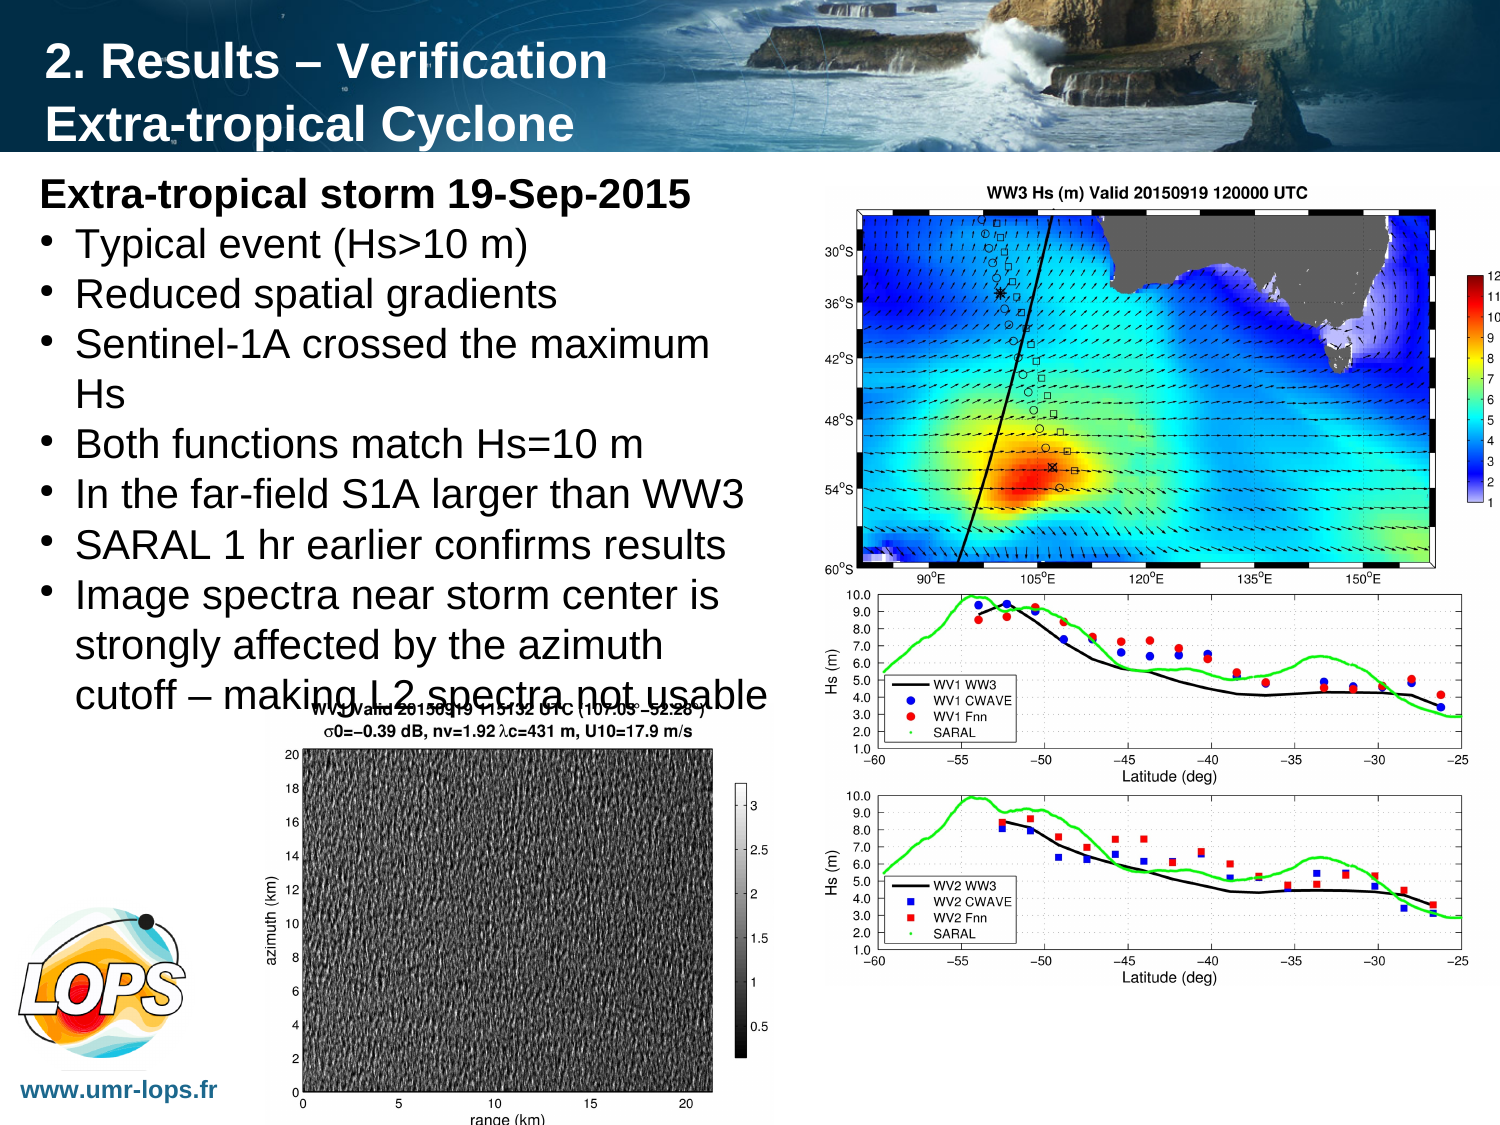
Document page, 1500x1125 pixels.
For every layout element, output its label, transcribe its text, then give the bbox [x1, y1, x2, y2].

picture [431, 703, 443, 707]
picture [605, 703, 616, 707]
picture [12, 897, 195, 1071]
picture [0, 0, 1500, 152]
text_box 2. Results – Verification Extra-tropical Cyclone [29, 17, 812, 166]
picture [825, 186, 1500, 986]
picture [265, 703, 774, 1125]
picture [478, 703, 488, 707]
picture [672, 703, 684, 707]
picture [719, 703, 729, 707]
text_box Extra-tropical storm 19-Sep-2015 Typical event (Hs>10 m) Reduced spatial gradients Sentinel-1A crossed the maximum Hs Both functions match Hs=10 m In the far-field S1A larger than WW3 SARAL 1 hr earlier confirms results Image spectra near storm center is strongly affected by the azimuth cutoff – making L2 spectra not usable [24, 159, 788, 675]
picture [455, 703, 465, 707]
picture [752, 703, 762, 707]
